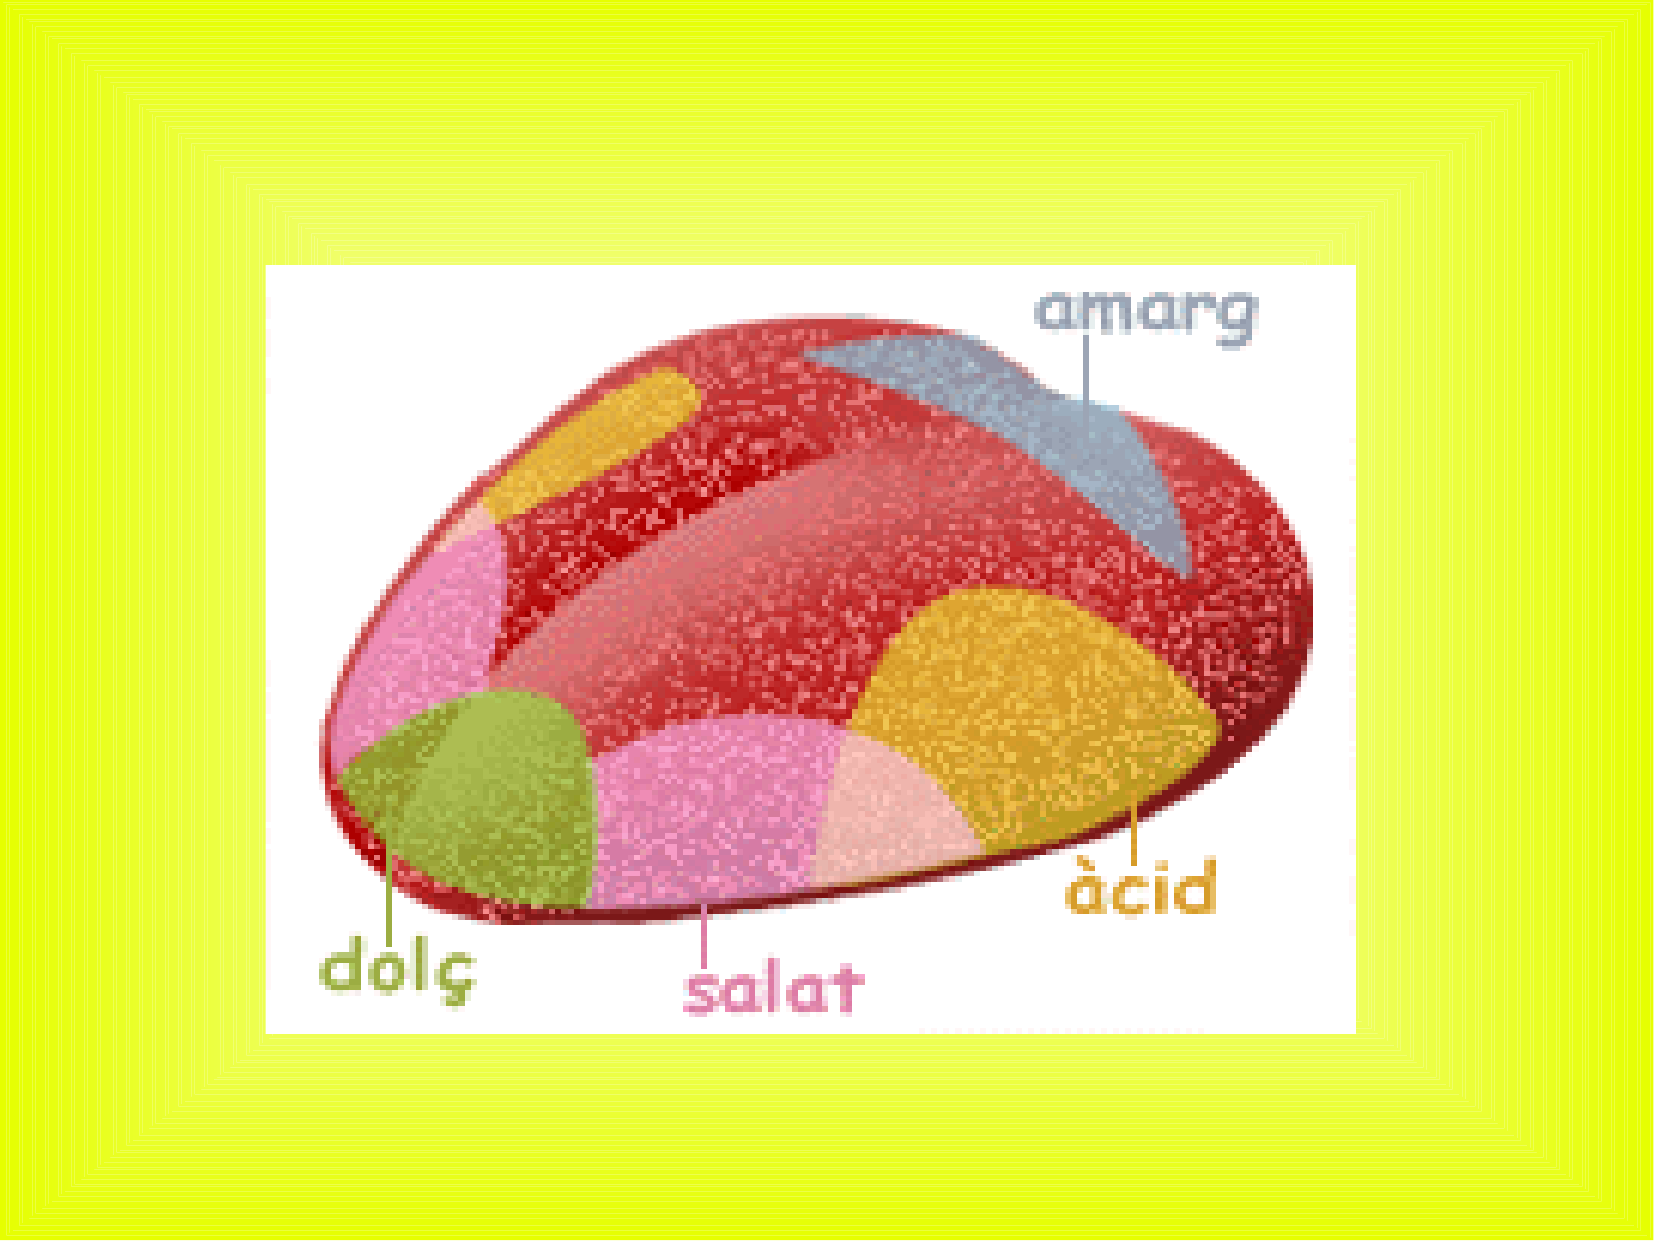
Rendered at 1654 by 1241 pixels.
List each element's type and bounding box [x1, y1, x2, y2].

picture [265, 265, 1359, 1034]
